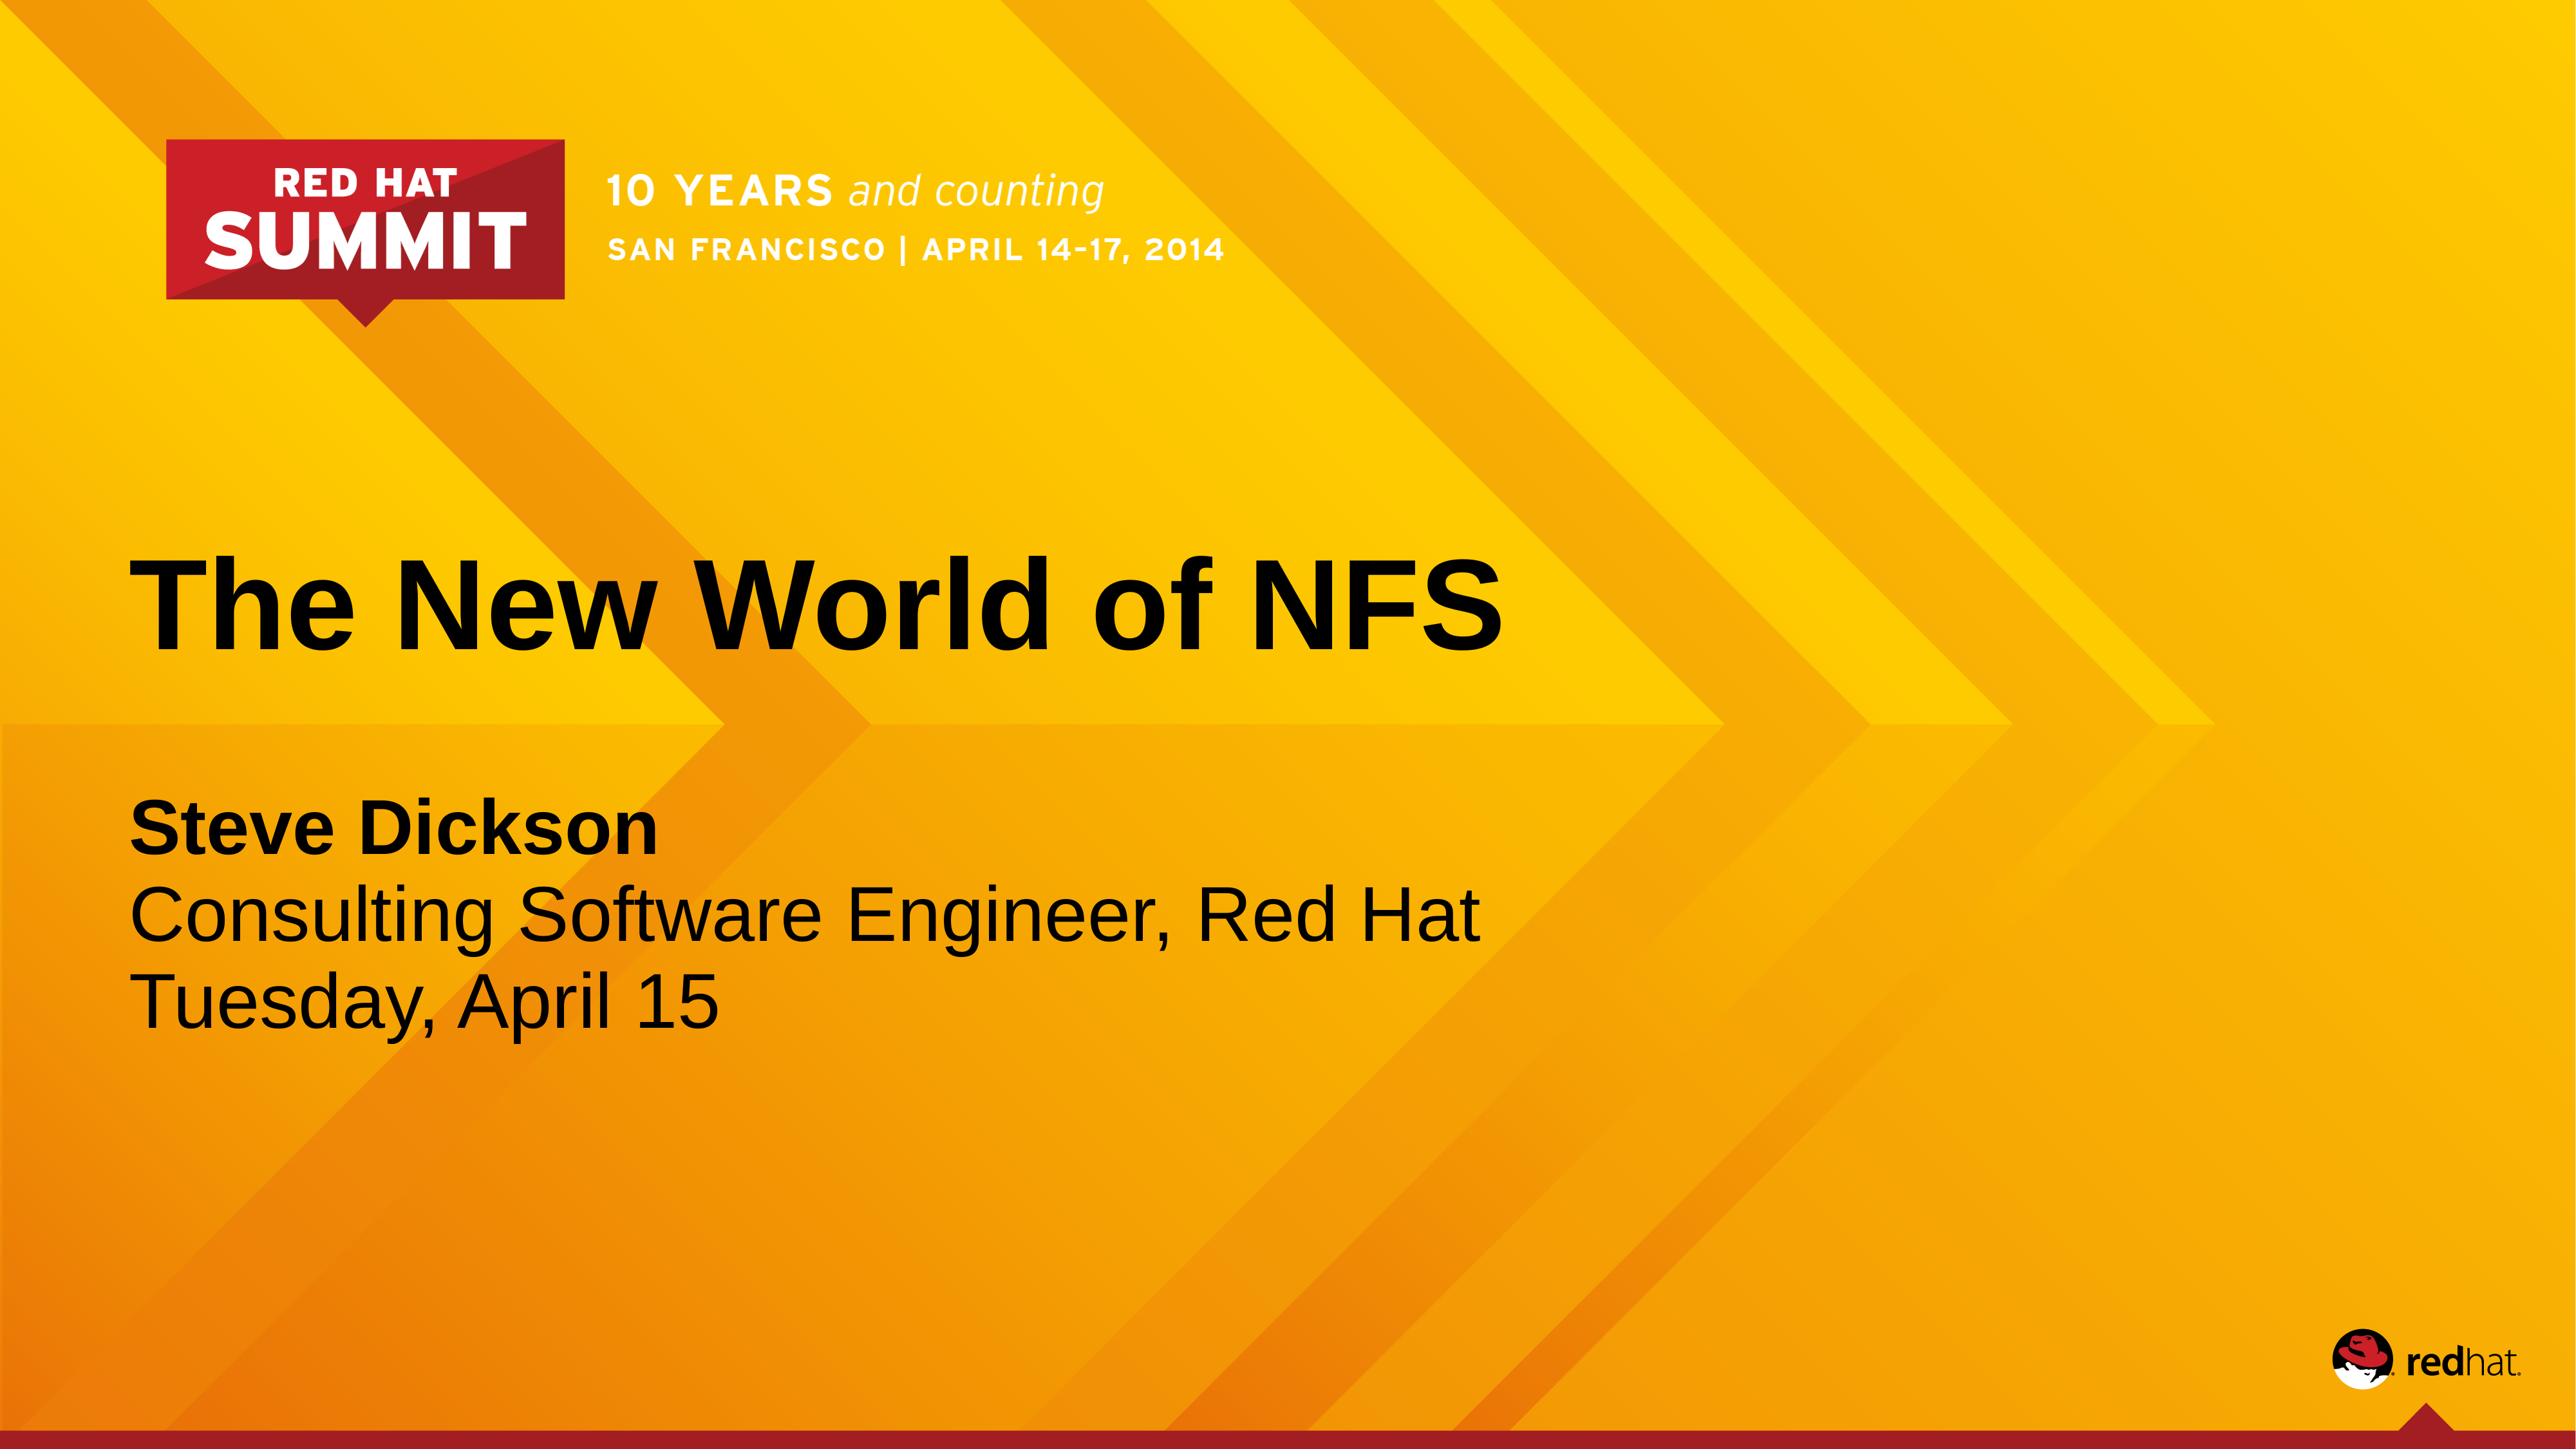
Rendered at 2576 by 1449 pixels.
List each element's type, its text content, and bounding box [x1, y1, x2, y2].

picture [0, 0, 2576, 1449]
title The New World of NFS [129, 484, 2447, 726]
text_box Steve Dickson Consulting Software Engineer, Red Hat Tuesday, April 15 [129, 784, 2447, 1045]
